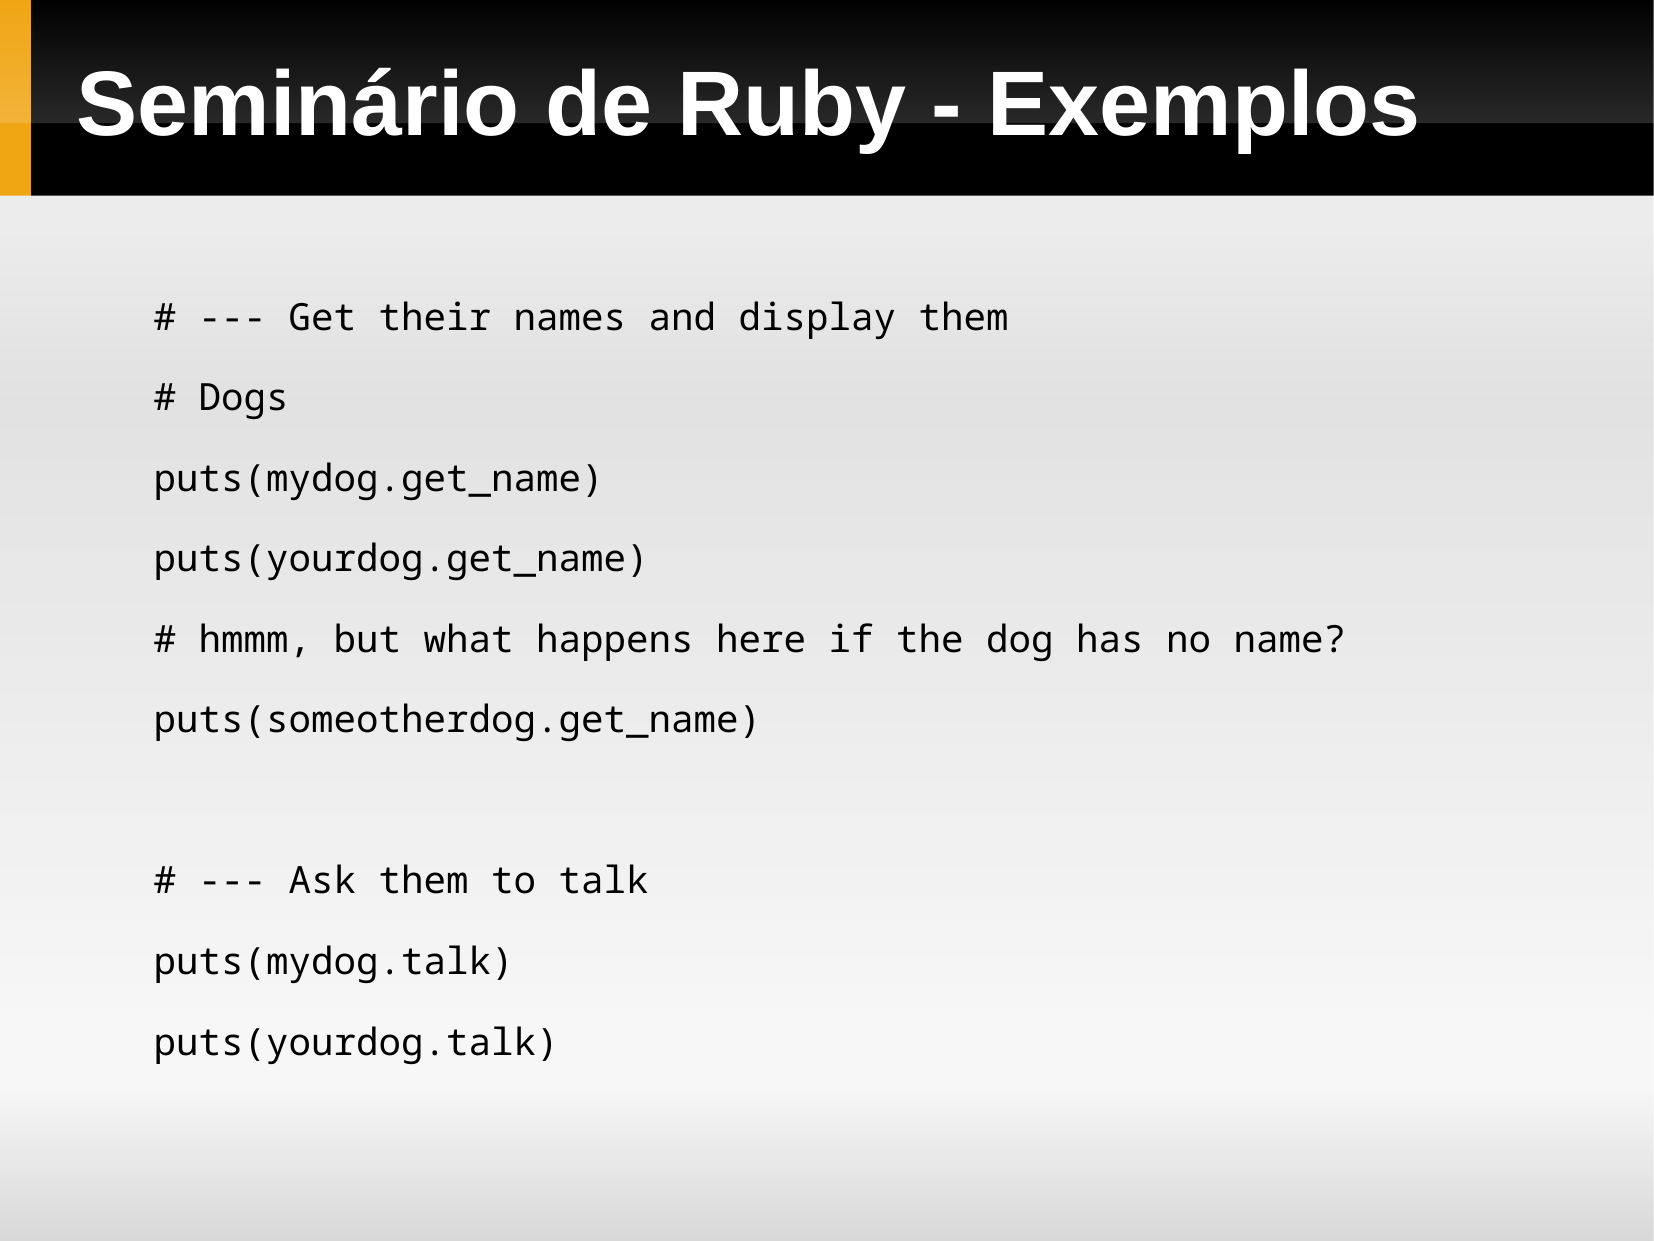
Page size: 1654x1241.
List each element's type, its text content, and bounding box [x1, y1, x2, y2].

picture [0, 0, 1654, 1241]
title Seminário de Ruby - Exemplos [76, 7, 1565, 200]
list # --- Get their names and display them # Dogs puts(mydog.get_name) puts(yourdog.get_name) # hmmm, but what happens here if the dog has no name? puts(someotherdog.get_name) # --- Ask them to talk puts(mydog.talk) puts(yourdog.talk) [82, 290, 1571, 1094]
